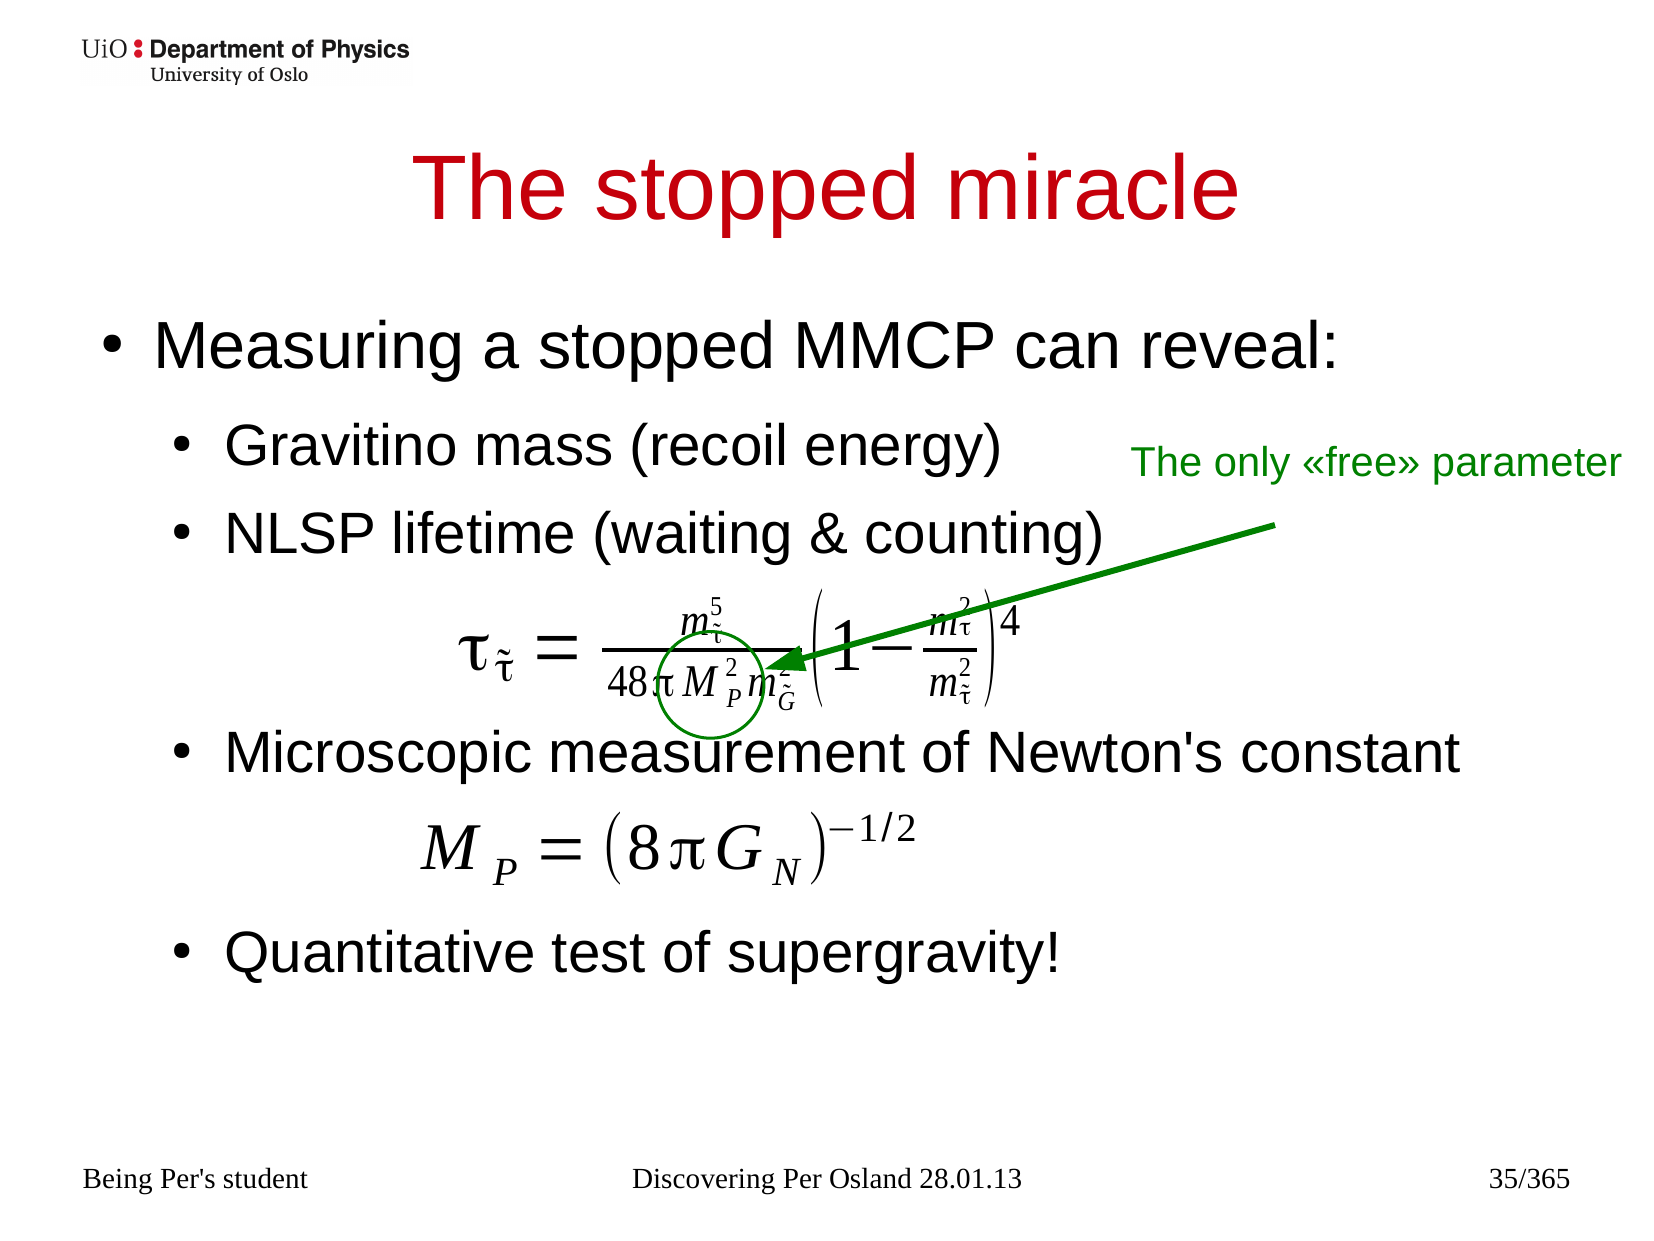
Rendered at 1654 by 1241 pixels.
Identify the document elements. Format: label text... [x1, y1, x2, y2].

chart [449, 585, 1026, 716]
text_box The only «free» parameter [1115, 426, 1638, 493]
chart [411, 805, 924, 895]
picture [80, 37, 413, 86]
text_box [657, 631, 764, 739]
title The stopped miracle [82, 84, 1571, 292]
list Measuring a stopped MMCP can reveal: Gravitino mass (recoil energy) NLSP lifetime (waiting & counting) Microscopic measurement of Newton's constant Quantitative test of supergravity! [82, 307, 1576, 1112]
